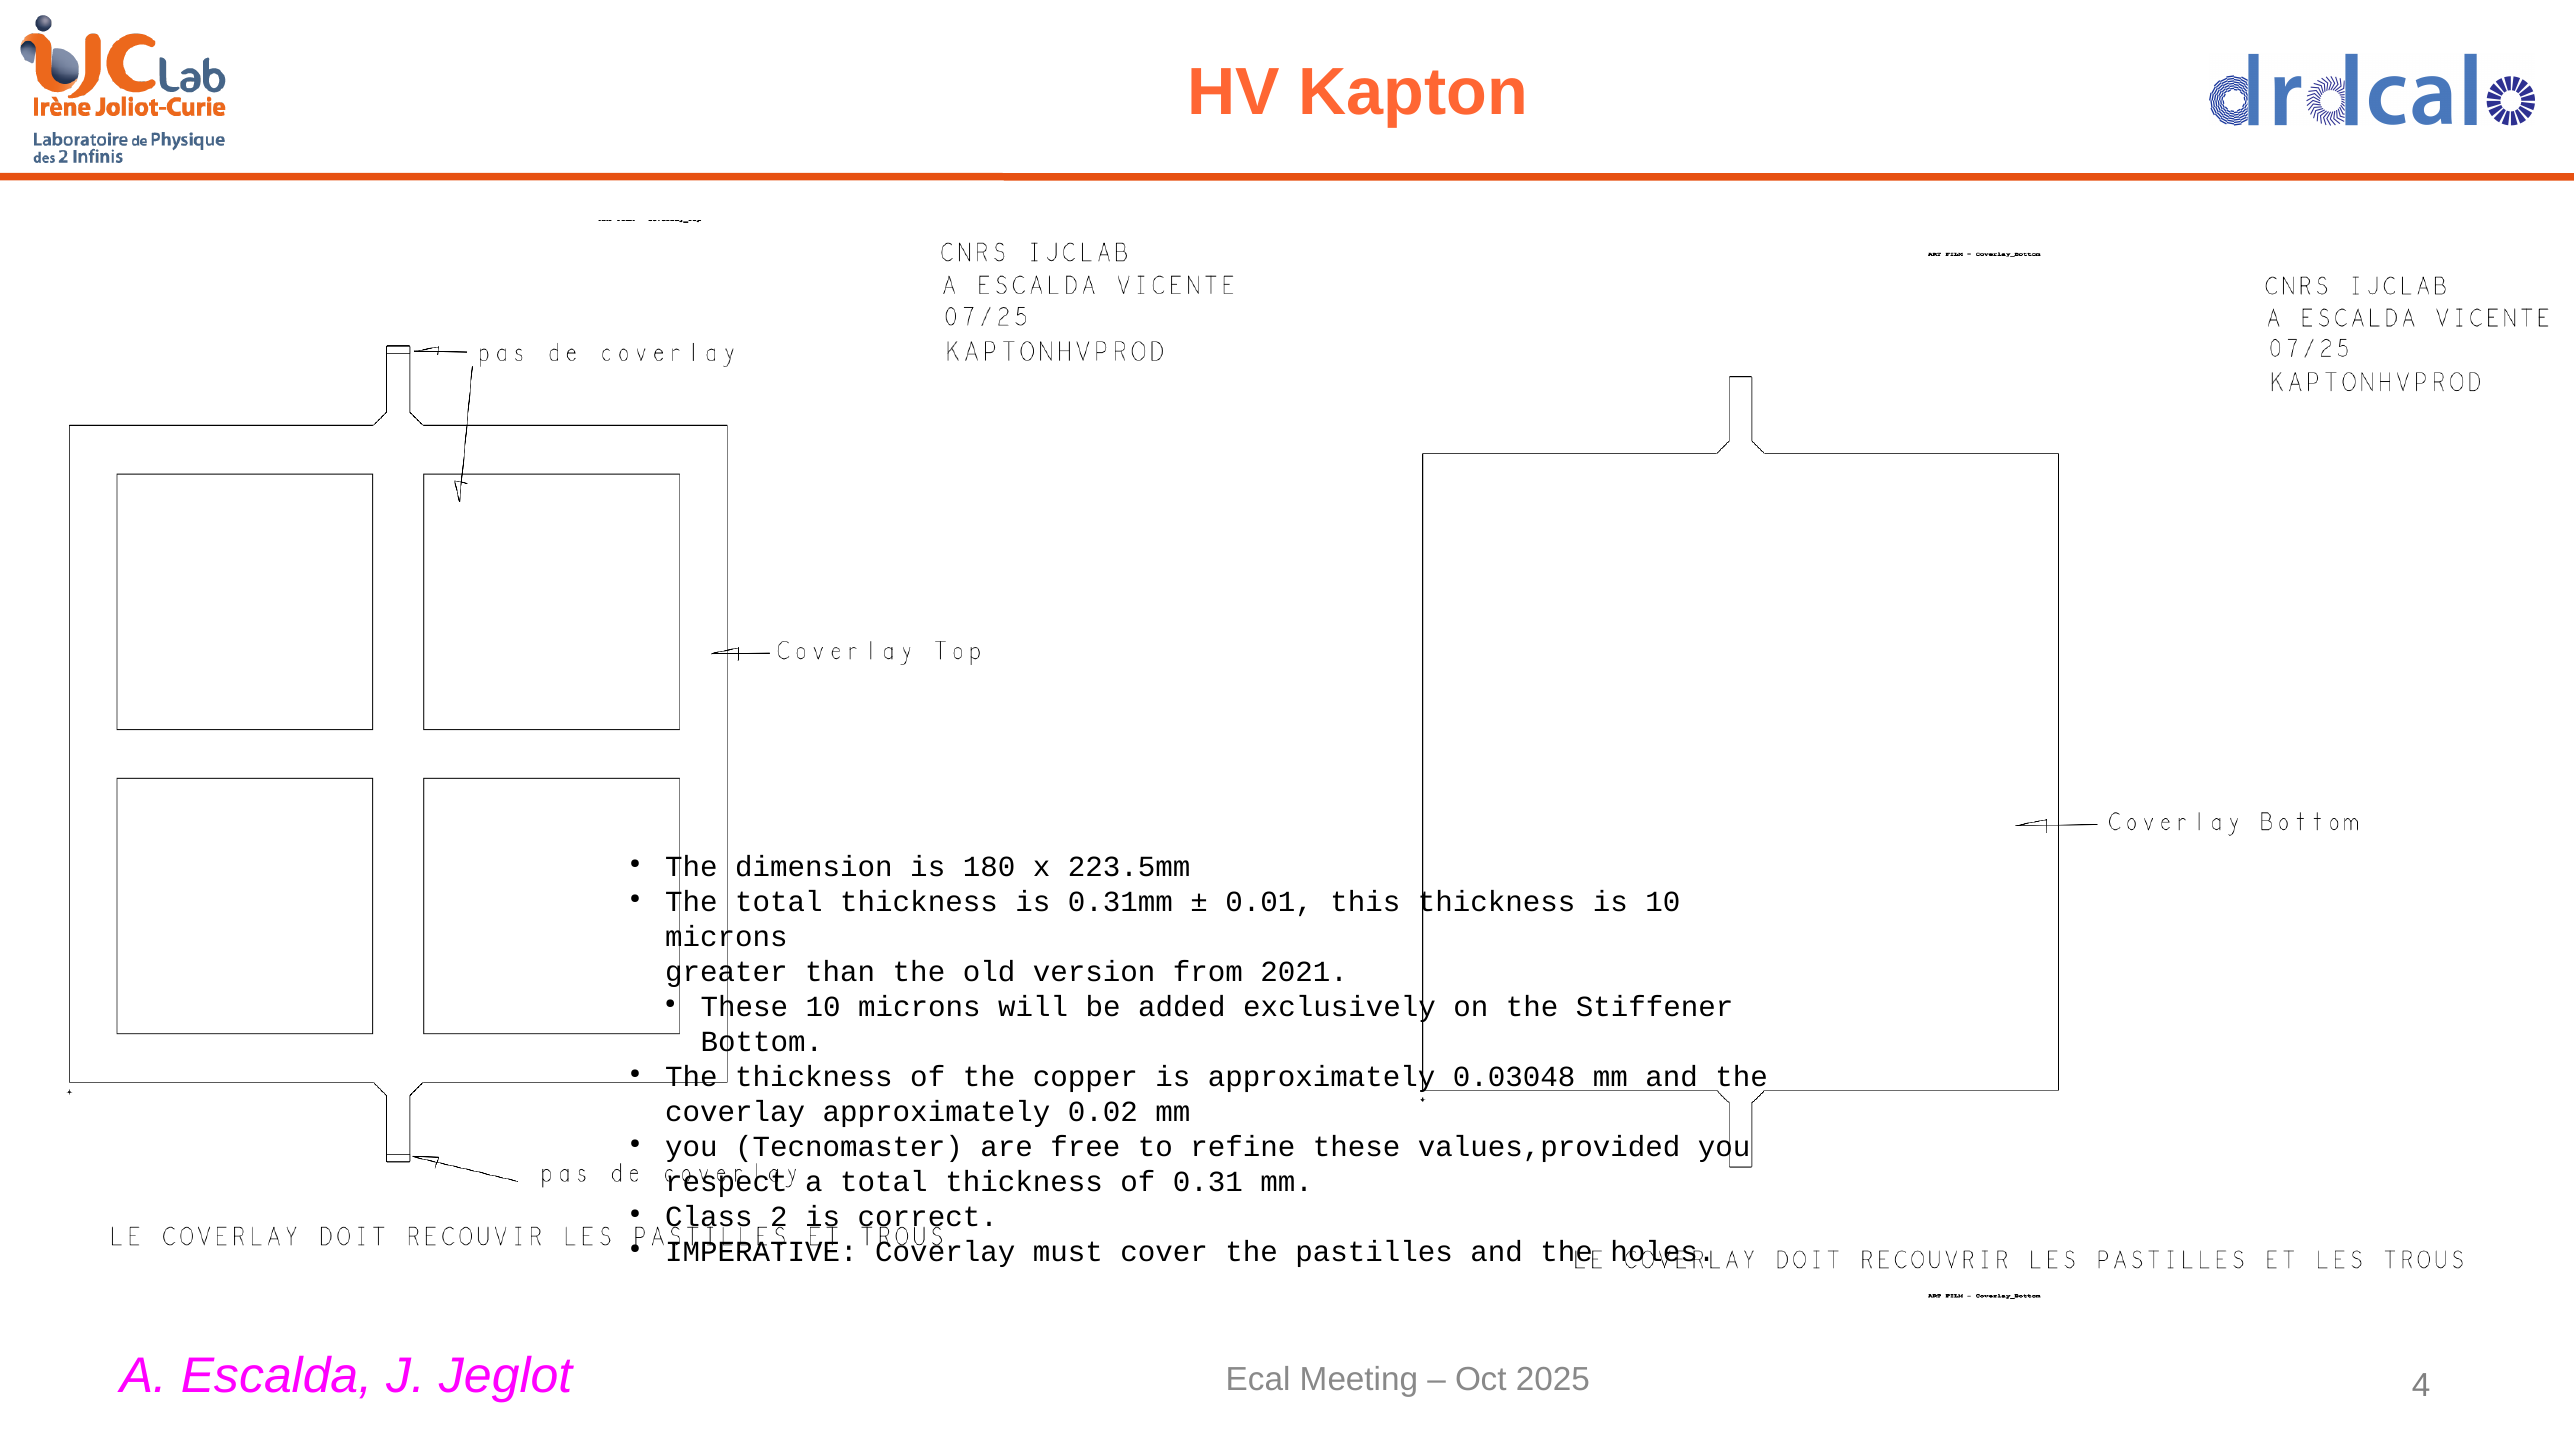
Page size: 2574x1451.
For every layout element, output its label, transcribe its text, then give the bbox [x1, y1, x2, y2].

picture [2431, 53, 2535, 126]
text_box A. Escalda, J. Jeglot [105, 1335, 588, 1410]
picture [4, 0, 241, 178]
picture [1384, 251, 2574, 1302]
picture [28, 220, 1266, 1272]
text_box The dimension is 180 x 223.5mm The total thickness is 0.31mm ± 0.01, this thickness is 10 microns greater than the old version from 2021. These 10 microns will be added exclusively on the Stiffener Bottom. The thickness of the copper is approximately 0.03048 mm and the coverlay approximately 0.02 mm you (Tecnomaster) are free to refine these values,provided you respect a total thickness of 0.31 mm. Class 2 is correct. IMPERATIVE: Coverlay must cover the pastilles and the holes. [615, 840, 1784, 1311]
title HV Kapton [285, 31, 2431, 144]
